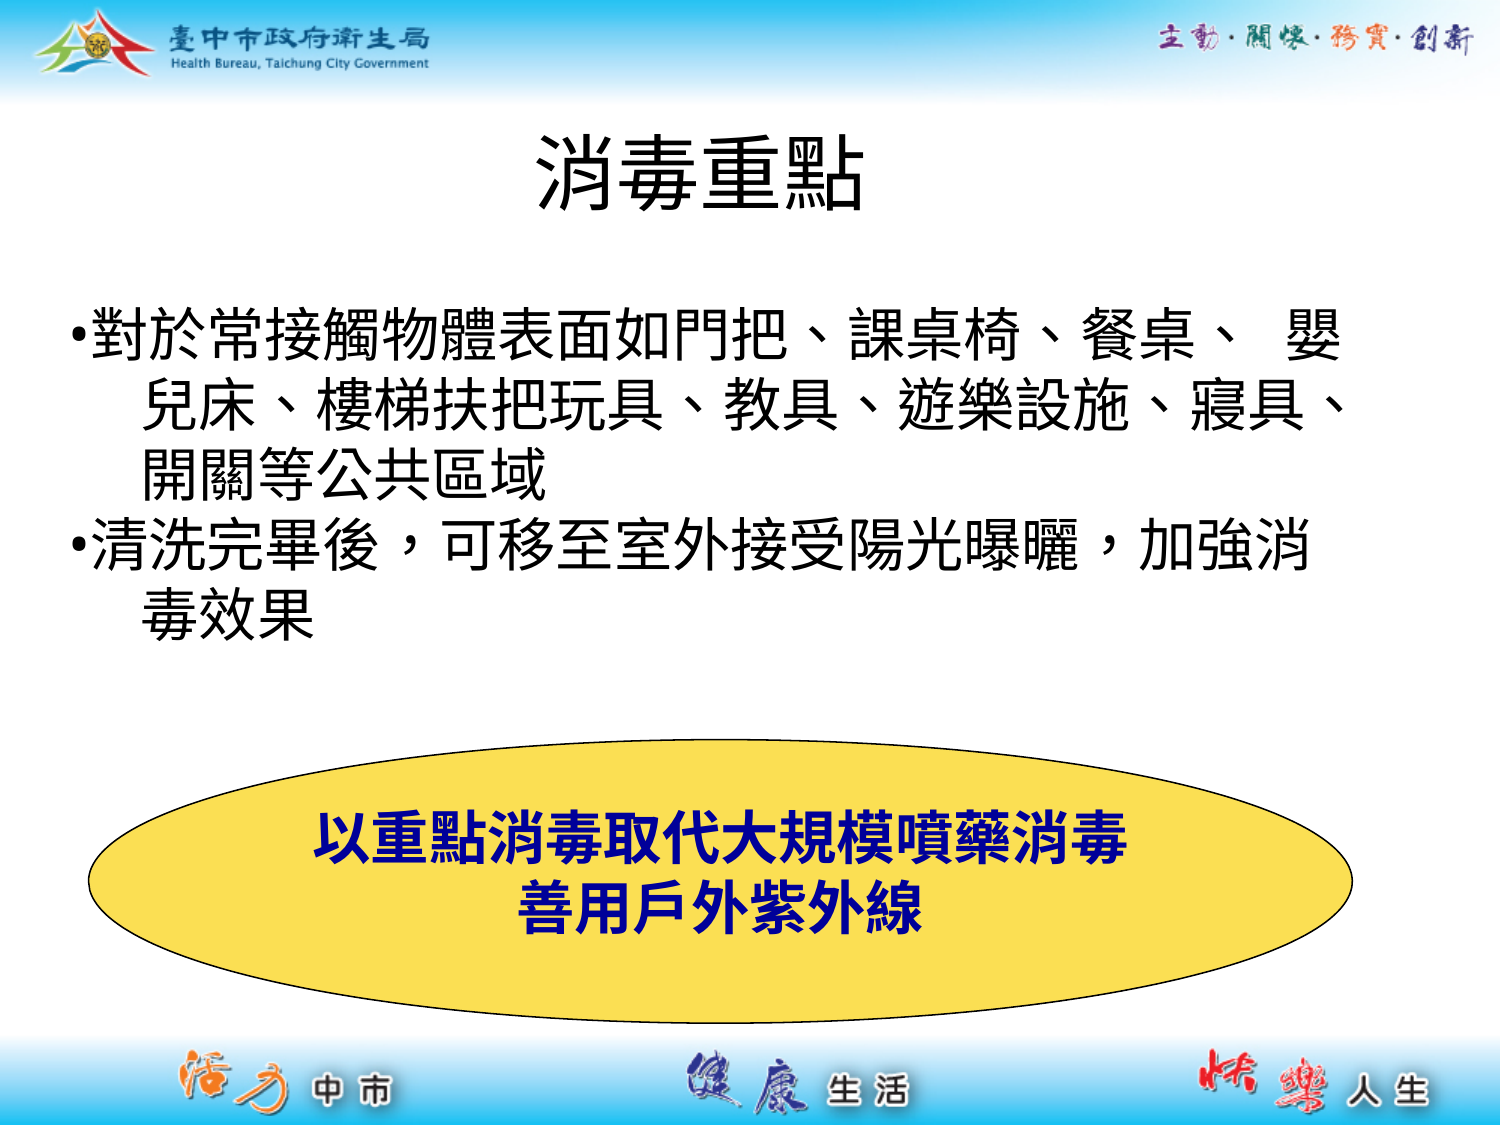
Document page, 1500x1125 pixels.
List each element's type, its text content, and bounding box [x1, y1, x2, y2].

list [29, 704, 1380, 1125]
text_box 對於常接觸物體表面如門把、課桌椅、餐桌、 嬰 兒床、樓梯扶把玩具、教具、遊樂設施、寢具、 開關等公共區域 清洗完畢後，可移至室外接受陽光曝曬，加強消 毒效果 [53, 291, 1411, 726]
title 消毒重點 [64, 113, 1415, 257]
